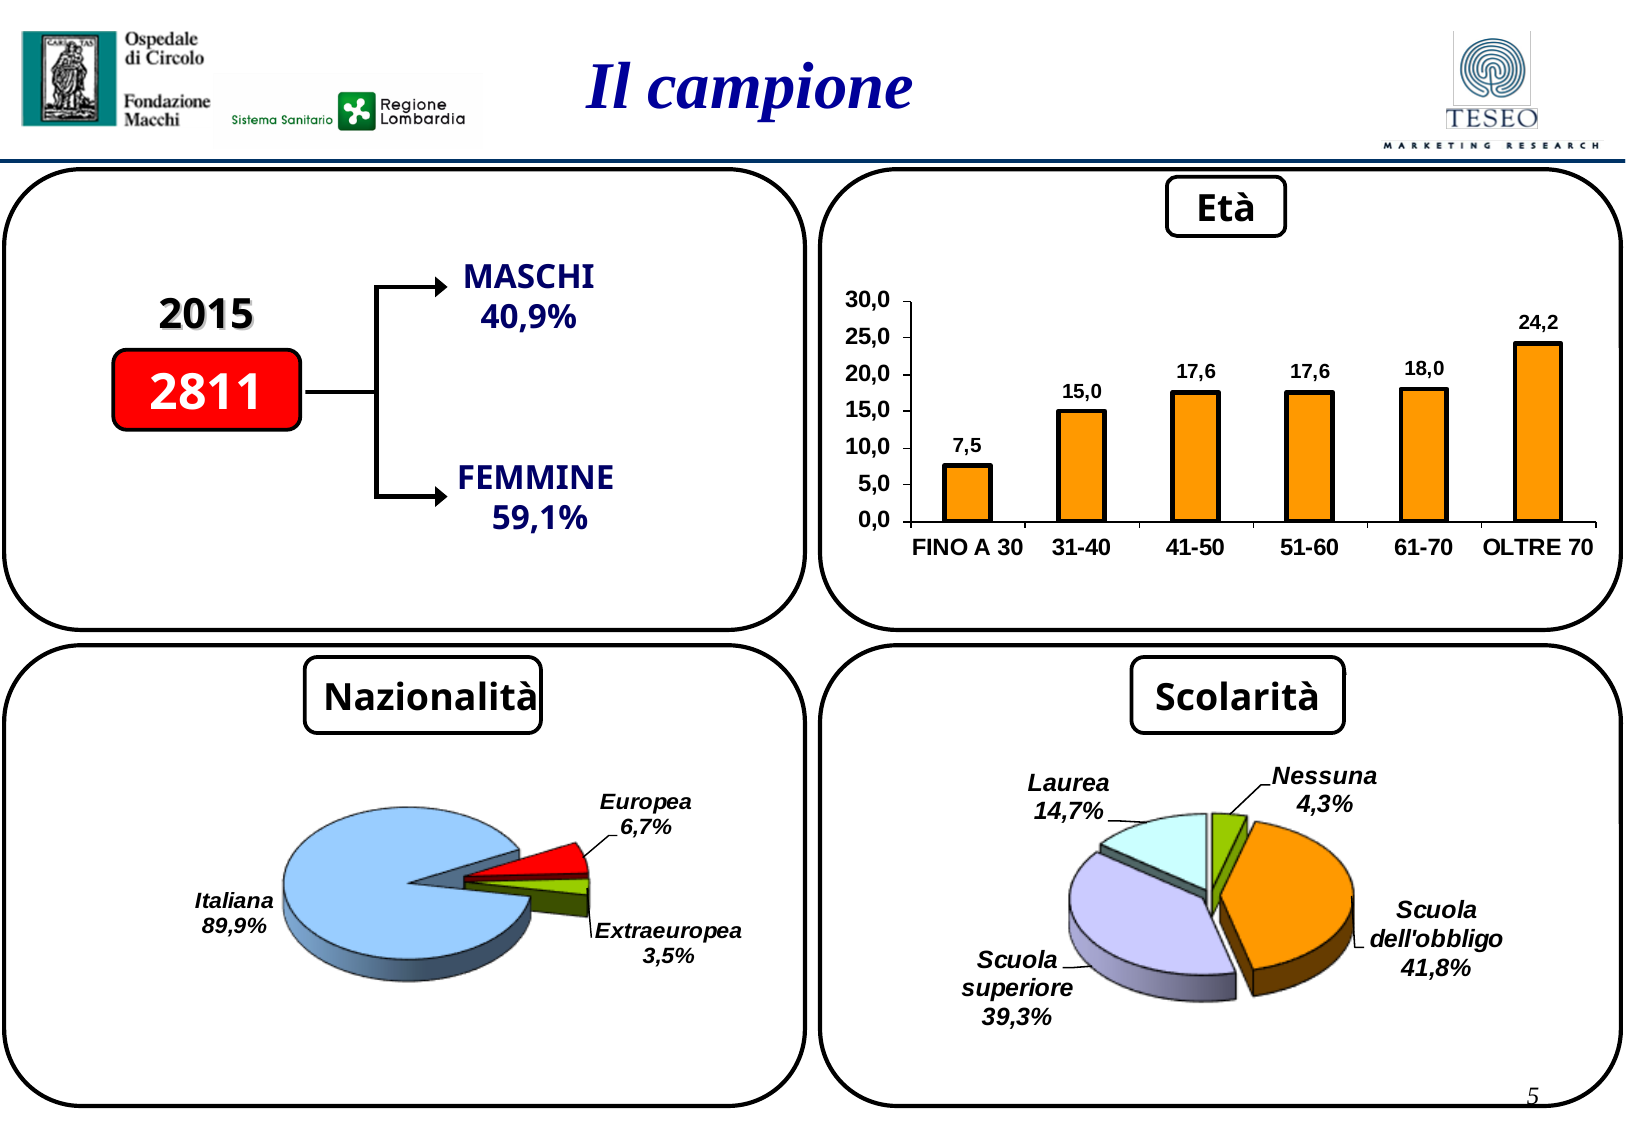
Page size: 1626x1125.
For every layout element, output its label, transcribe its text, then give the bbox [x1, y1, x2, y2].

picture [0, 255, 1623, 1121]
text_box 2811 [113, 349, 301, 430]
picture [1381, 31, 1604, 149]
text_box MASCHI 40,9% [462, 255, 595, 336]
picture [21, 31, 483, 149]
text_box FEMMINE 59,1% [456, 456, 624, 537]
text_box Età [1166, 176, 1286, 236]
text_box 2015 [143, 278, 270, 345]
text_box Scolarità [1132, 656, 1344, 666]
text_box Il campione [134, 18, 1367, 144]
